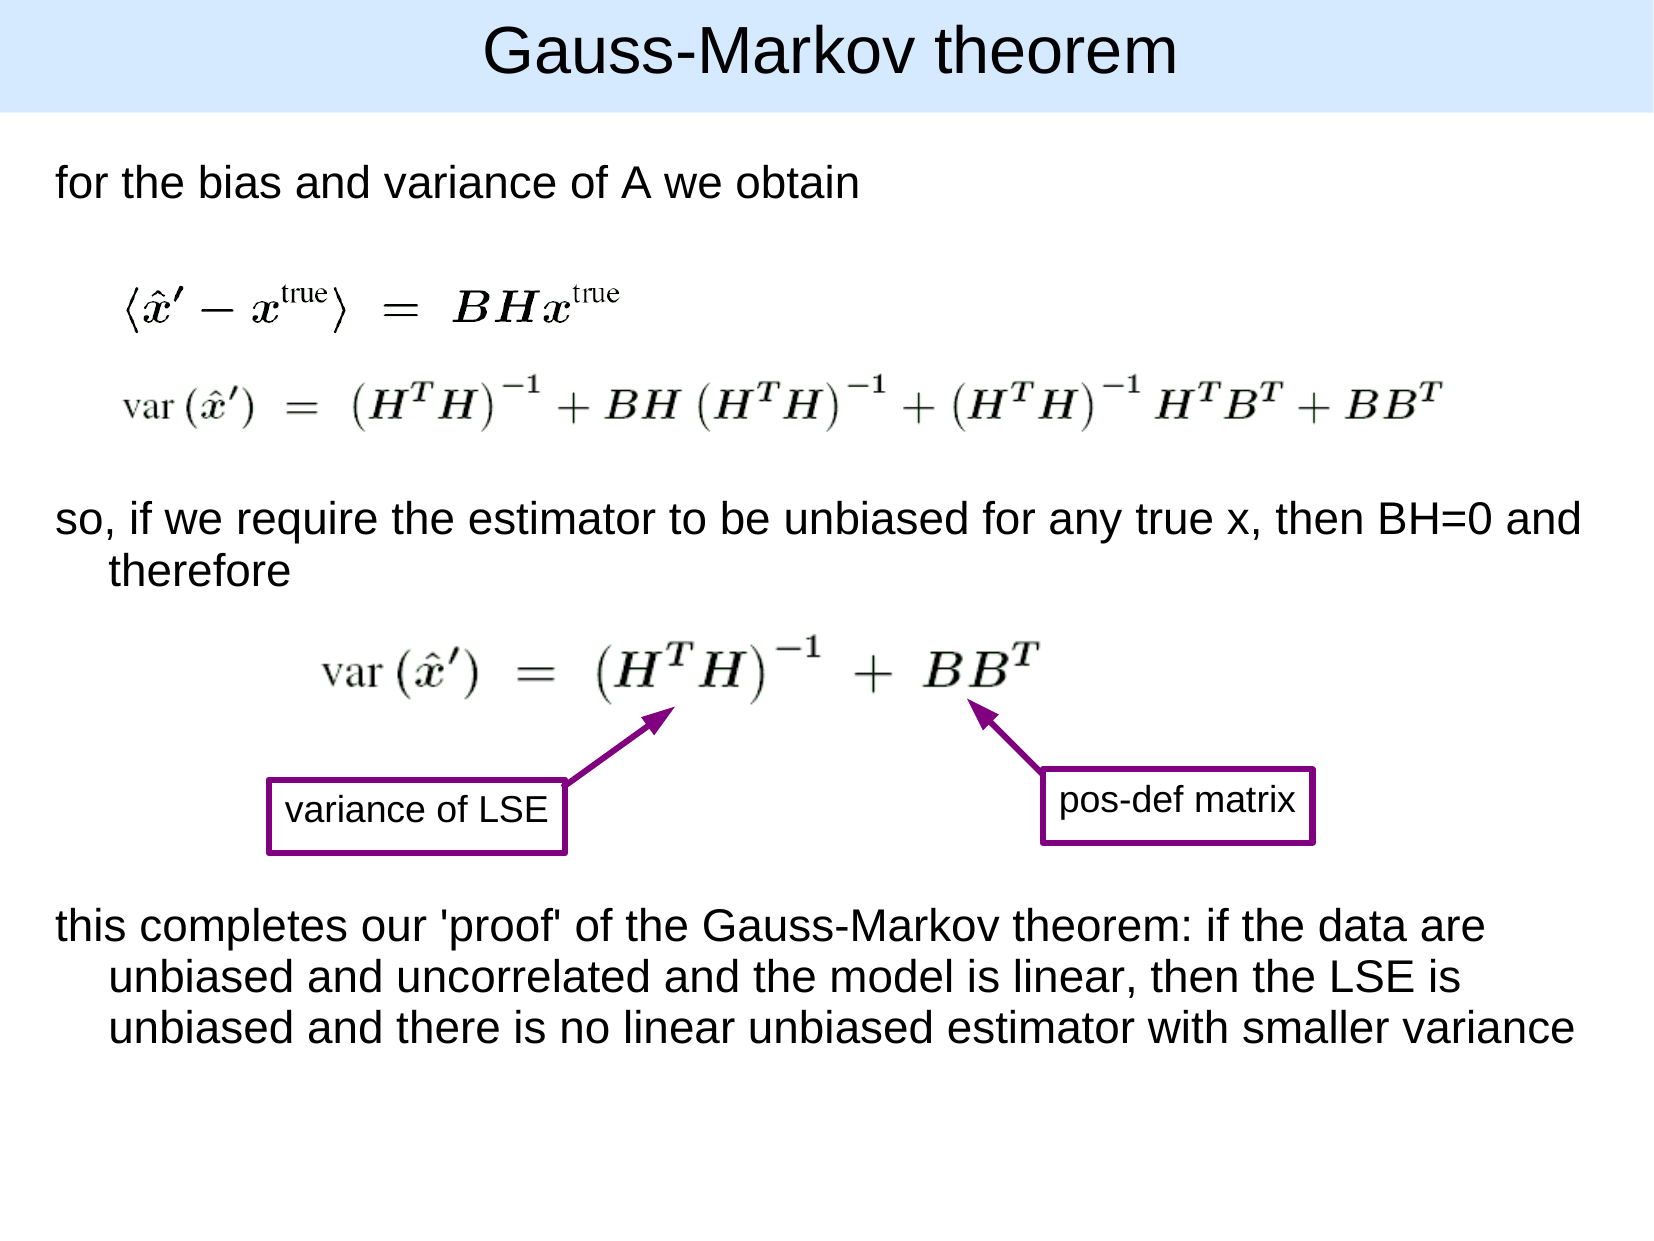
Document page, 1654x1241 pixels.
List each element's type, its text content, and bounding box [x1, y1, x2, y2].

list for the bias and variance of A we obtain [37, 156, 1613, 263]
text_box variance of LSE [268, 779, 566, 854]
picture [984, 726, 994, 731]
title Gauss-Markov theorem [86, 0, 1576, 100]
picture [308, 630, 1060, 731]
text_box pos-def matrix [1042, 769, 1313, 843]
list so, if we require the estimator to be unbiased for any true x, then BH=0 and therefore [37, 493, 1613, 630]
list this completes our 'proof' of the Gauss-Markov theorem: if the data are unbiased and uncorrelated and the model is linear, then the LSE is unbiased and there is no linear unbiased estimator with smaller variance [37, 900, 1613, 1104]
picture [110, 262, 1461, 452]
